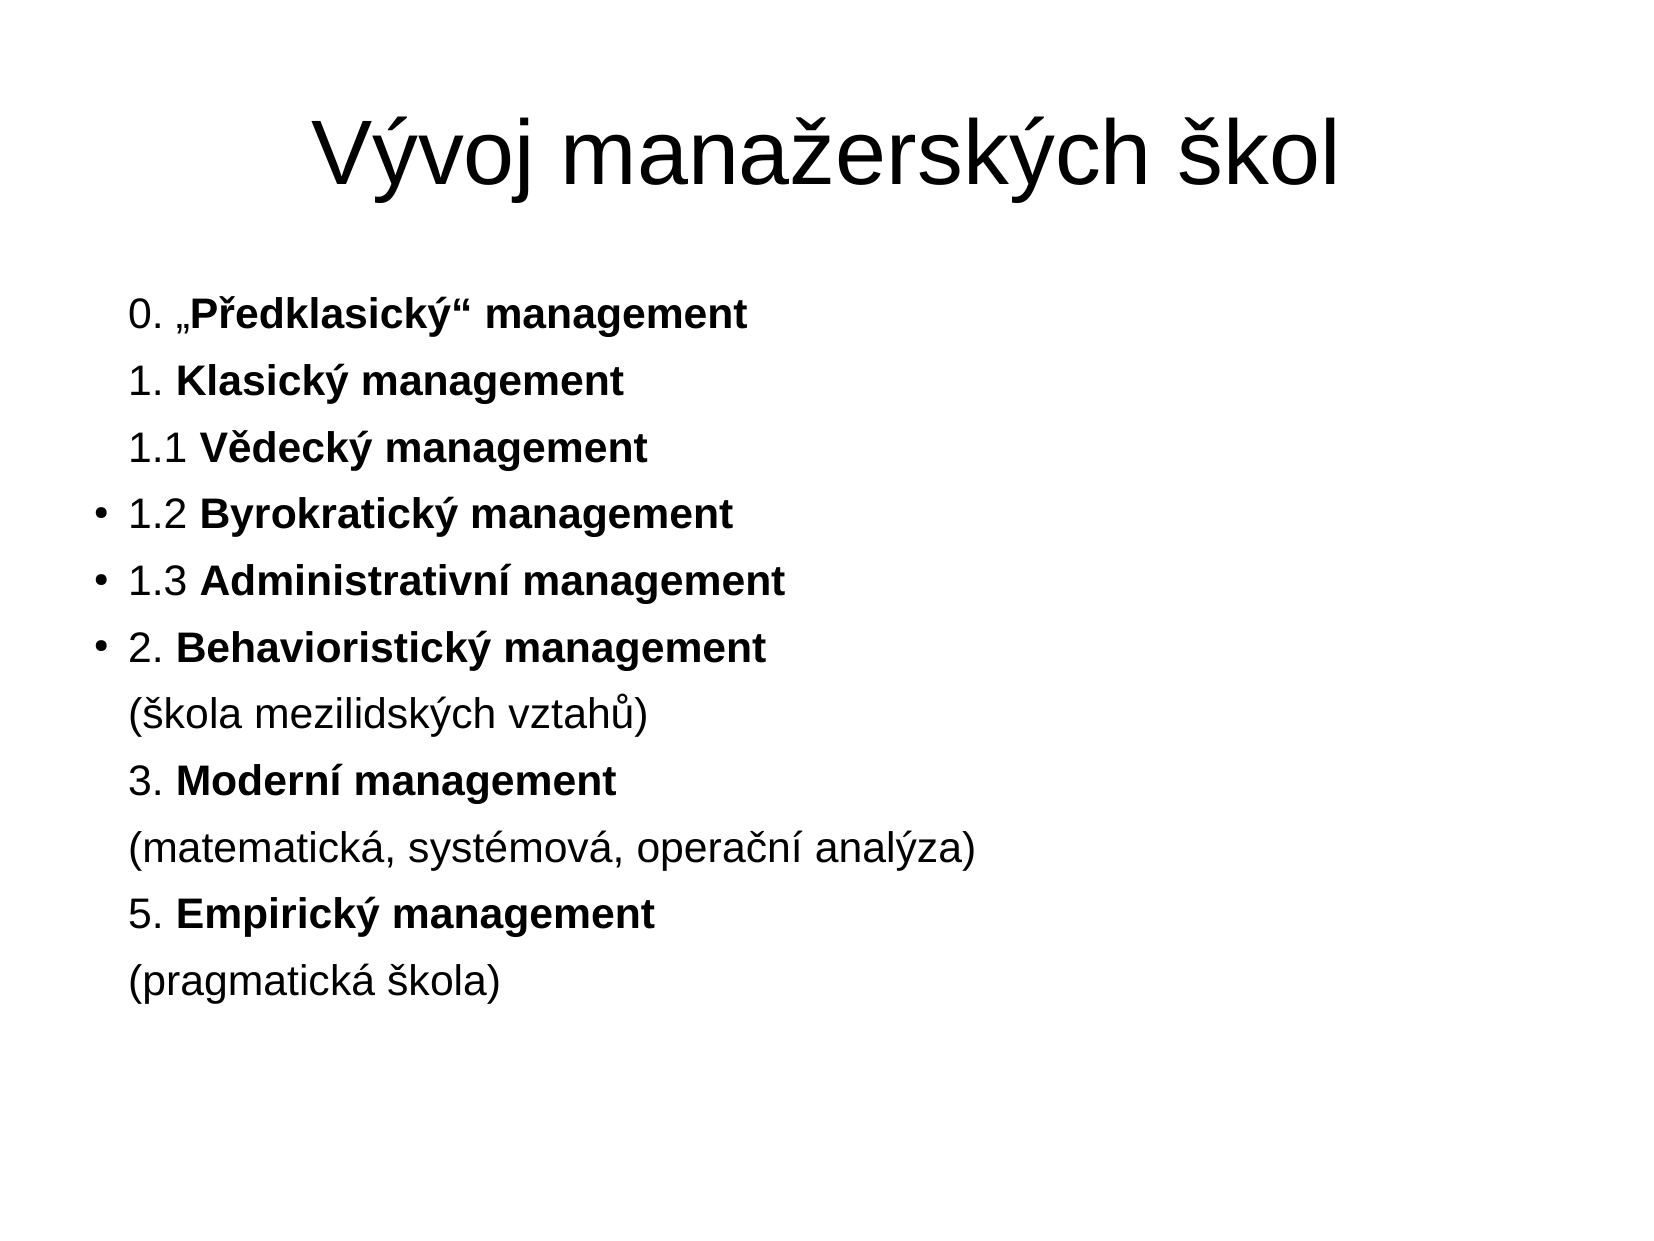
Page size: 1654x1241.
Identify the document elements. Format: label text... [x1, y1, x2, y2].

title Vývoj manažerských škol [82, 49, 1571, 257]
list 0. „Předklasický“ management 1. Klasický management 1.1 Vědecký management 1.2 Byrokratický management 1.3 Administrativní management 2. Behavioristický management (škola mezilidských vztahů) 3. Moderní management (matematická, systémová, operační analýza) 5. Empirický management (pragmatická škola) [82, 290, 1571, 1010]
